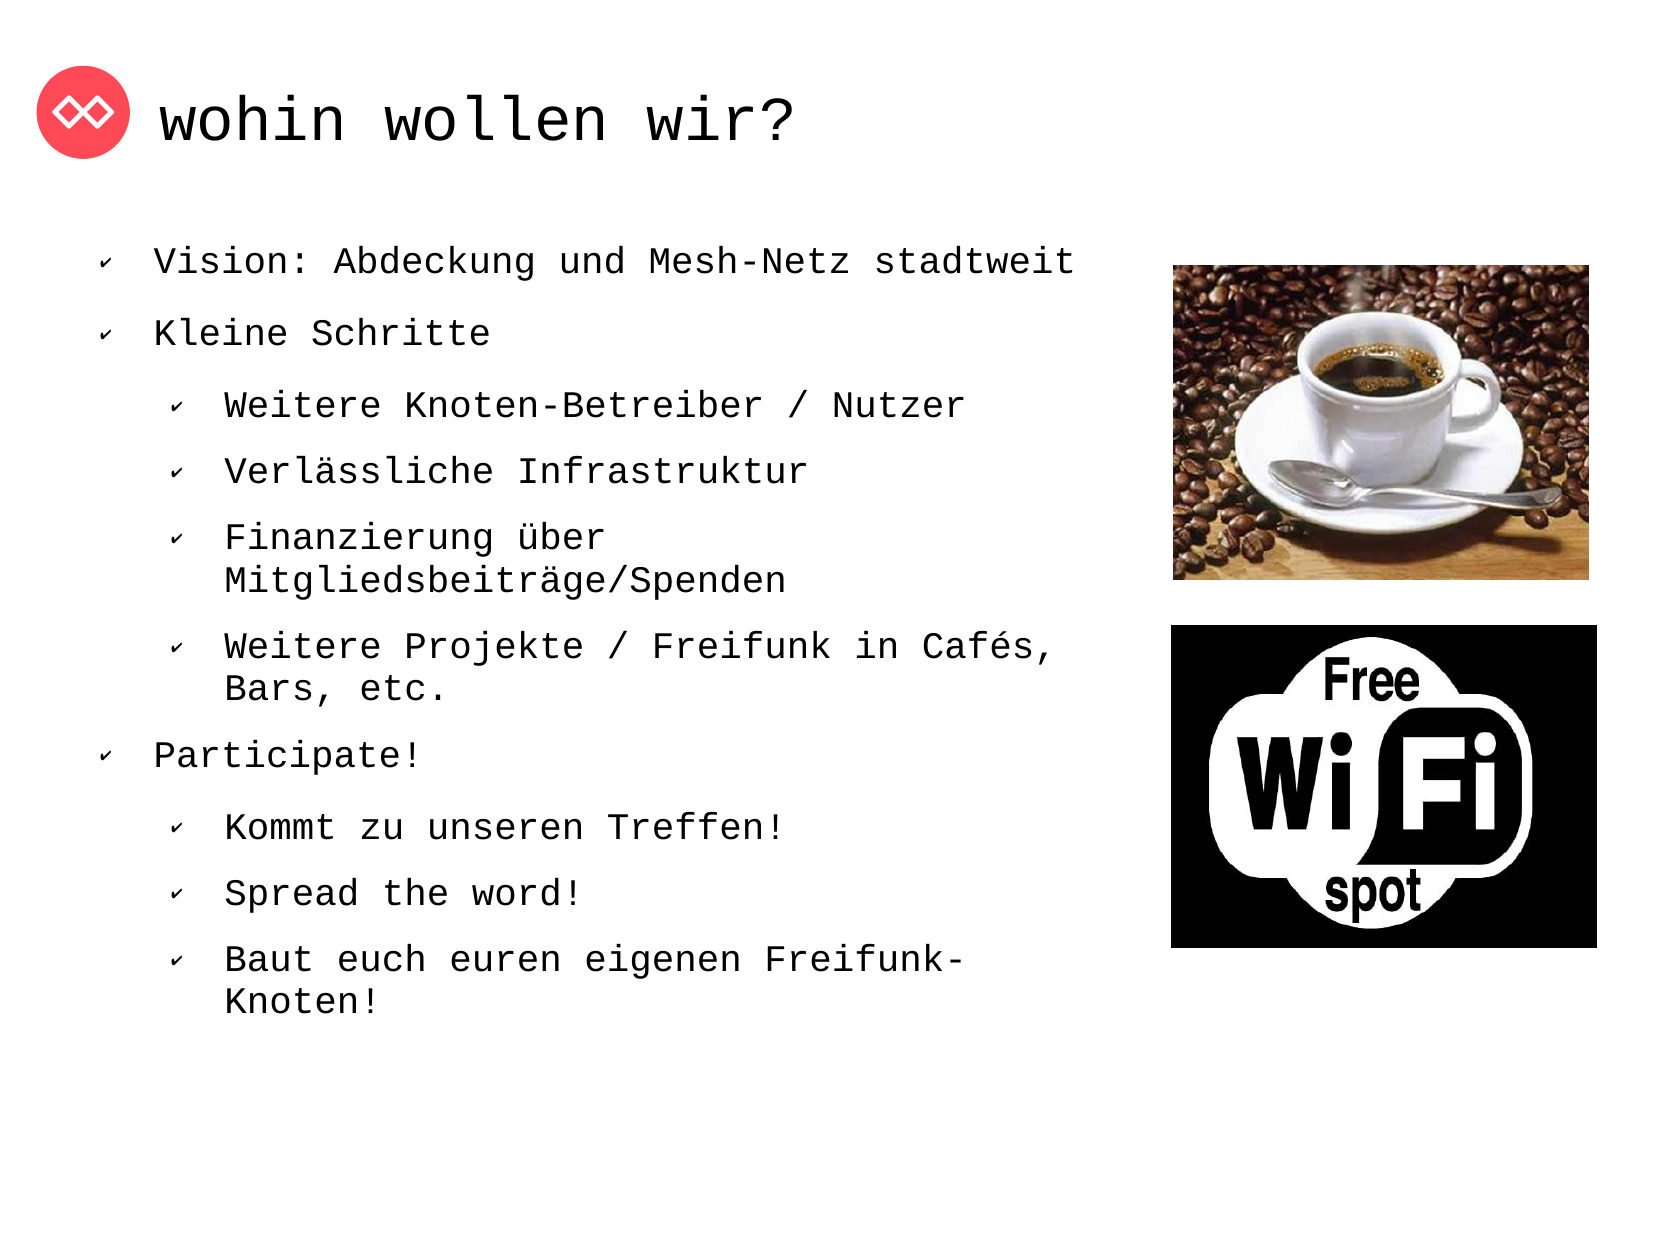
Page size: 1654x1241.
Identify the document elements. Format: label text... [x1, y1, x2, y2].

picture [1171, 625, 1597, 948]
picture [17, 46, 149, 178]
title wohin wollen wir? [159, 19, 1648, 228]
list Vision: Abdeckung und Mesh-Netz stadtweit Kleine Schritte Weitere Knoten-Betreiber / Nutzer Verlässliche Infrastruktur Finanzierung über Mitgliedsbeiträge/Spenden Weitere Projekte / Freifunk in Cafés, Bars, etc. Participate! Kommt zu unseren Treffen! Spread the word! Baut euch euren eigenen Freifunk-Knoten! [82, 242, 1123, 1217]
picture [1173, 265, 1589, 580]
